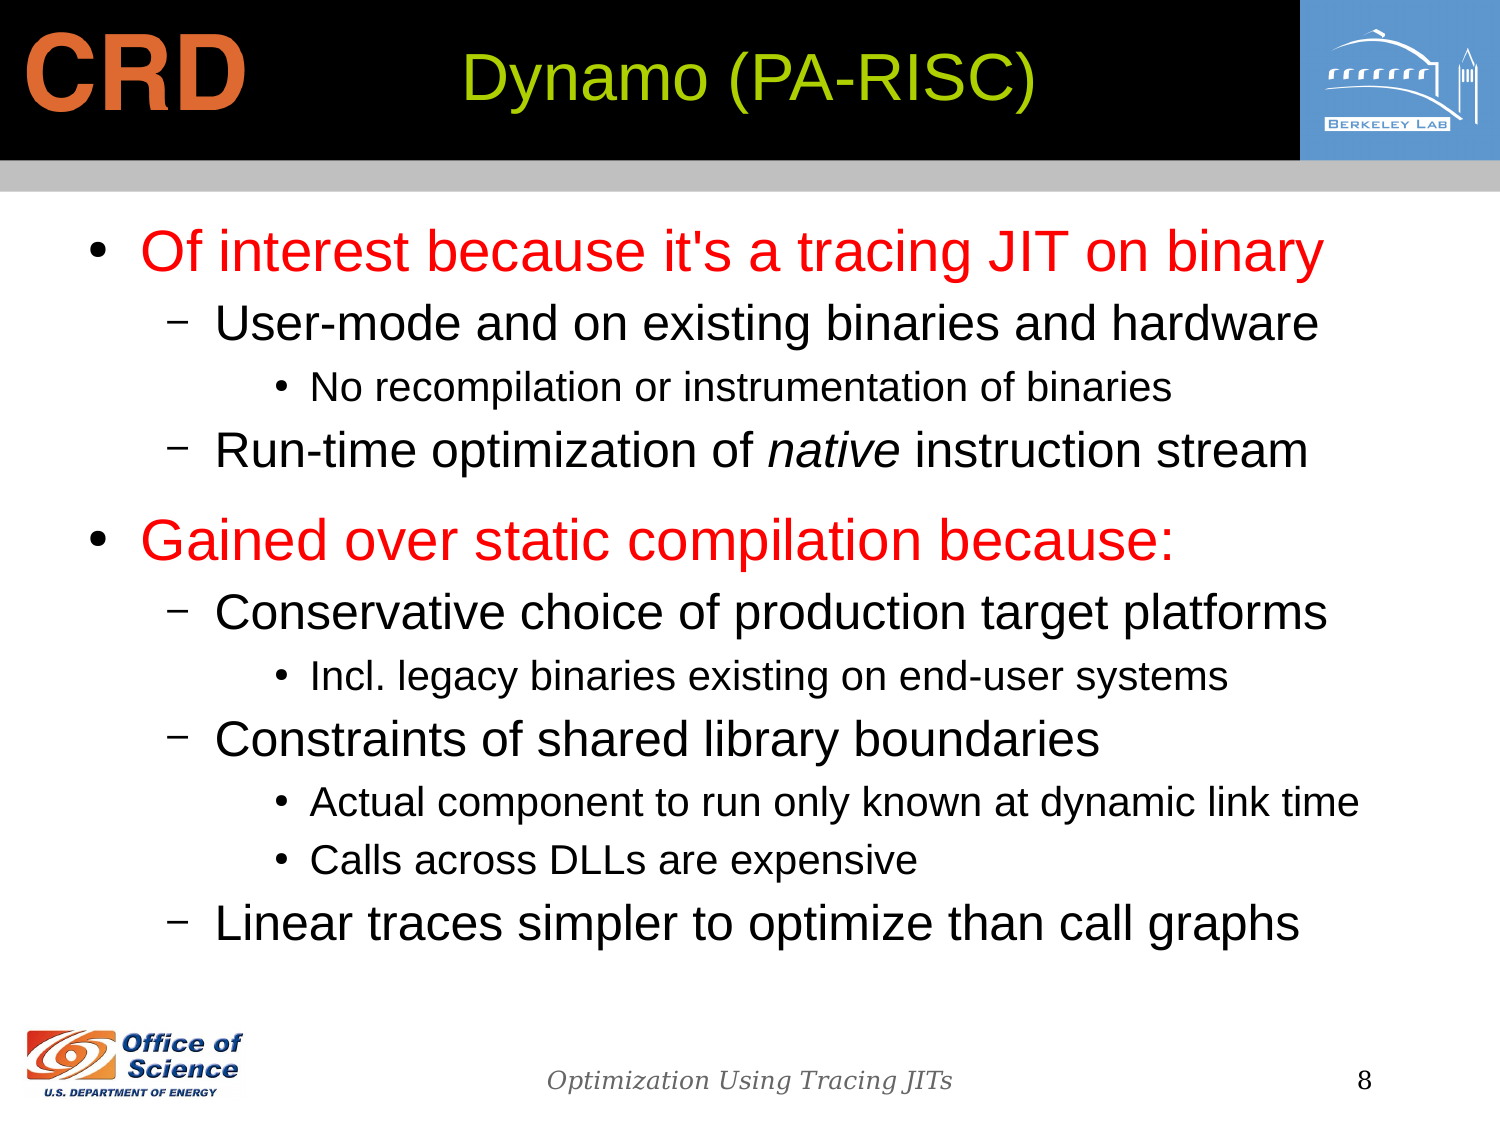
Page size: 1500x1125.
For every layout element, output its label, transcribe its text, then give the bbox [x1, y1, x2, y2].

list Of interest because it's a tracing JIT on binary User-mode and on existing binaries and hardware No recompilation or instrumentation of binaries Run-time optimization of native instruction stream Gained over static compilation because: Conservative choice of production target platforms Incl. legacy binaries existing on end-user systems Constraints of shared library boundaries Actual component to run only known at dynamic link time Calls across DLLs are expensive Linear traces simpler to optimize than call graphs [69, 218, 1422, 971]
picture [22, 1026, 246, 1100]
picture [0, 0, 266, 149]
title Dynamo (PA-RISC) [306, 0, 1194, 156]
picture [1300, 0, 1500, 160]
